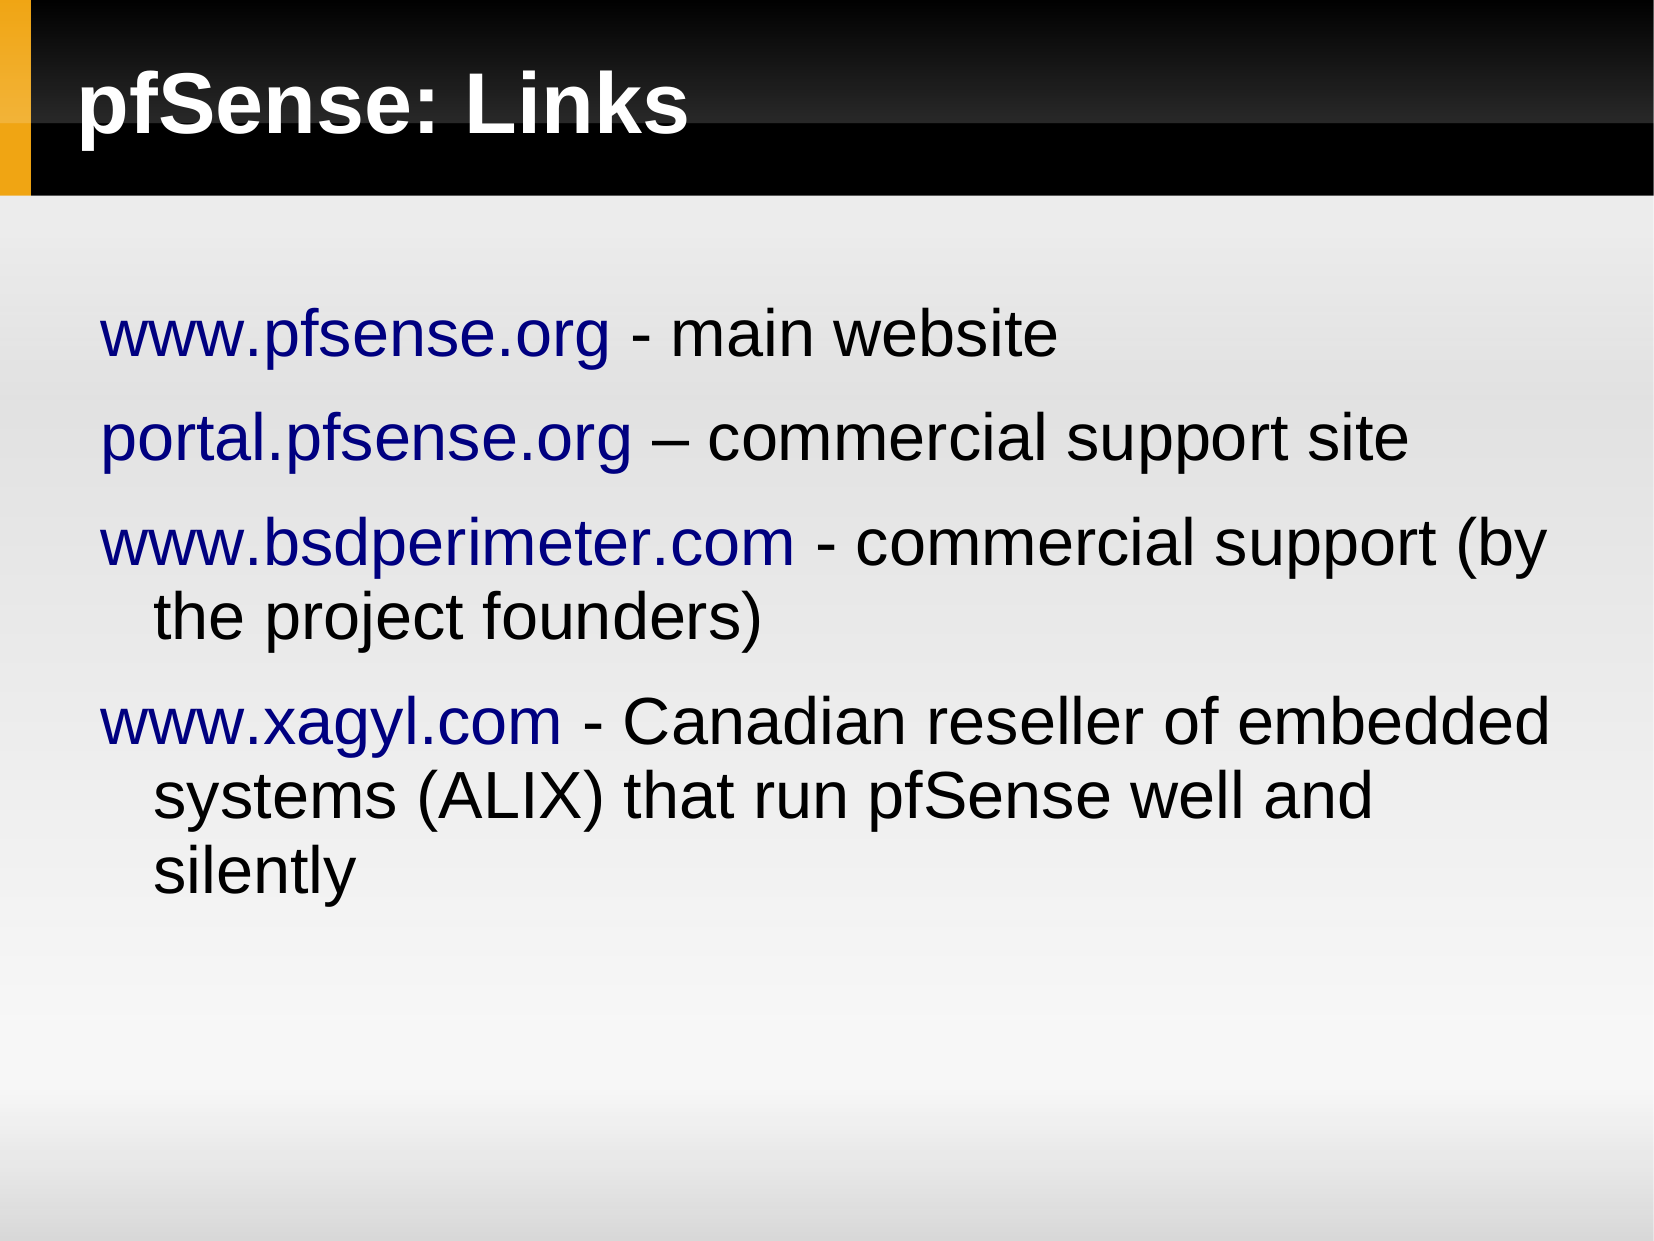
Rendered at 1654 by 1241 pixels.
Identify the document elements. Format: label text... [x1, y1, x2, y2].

title pfSense: Links [76, 0, 1565, 208]
picture [0, 0, 1654, 1241]
list www.pfsense.org - main website portal.pfsense.org – commercial support site www.bsdperimeter.com - commercial support (by the project founders) www.xagyl.com - Canadian reseller of embedded systems (ALIX) that run pfSense well and silently [82, 296, 1571, 1115]
